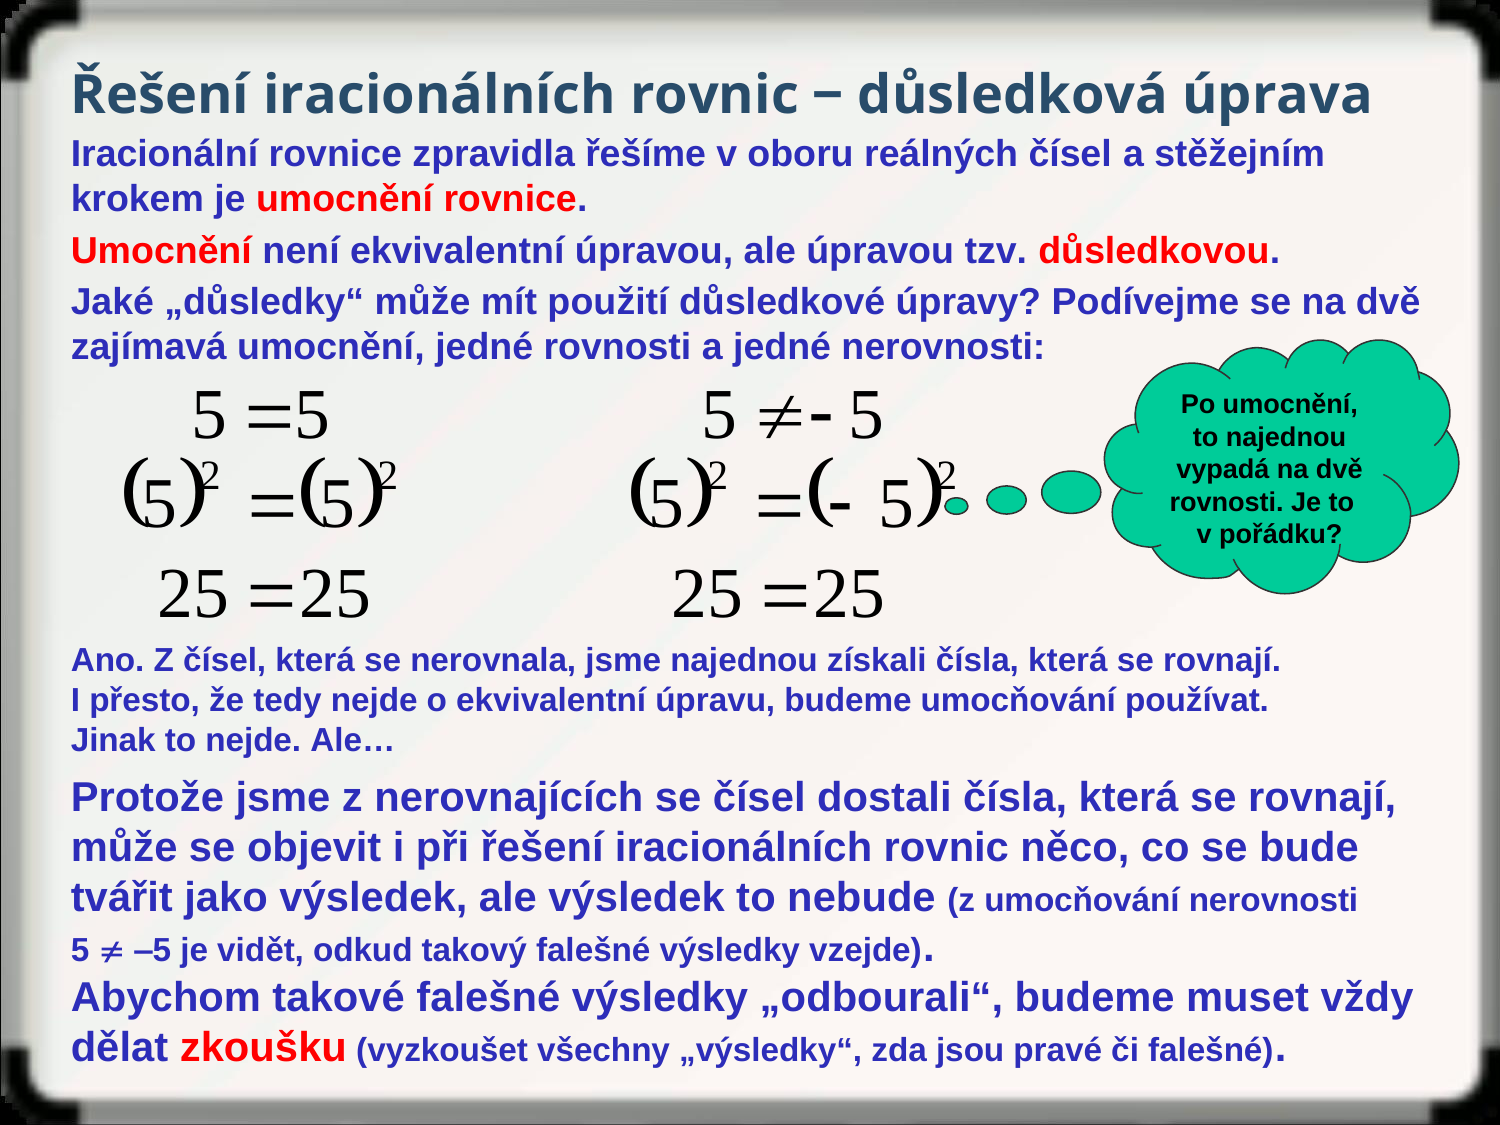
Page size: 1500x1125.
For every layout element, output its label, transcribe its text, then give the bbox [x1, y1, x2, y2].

text_box Ano. Z čísel, která se nerovnala, jsme najednou získali čísla, která se rovnají. I přesto, že tedy nejde o ekvivalentní úpravu, budeme umocňování používat. Jinak to nejde. Ale… [55, 650, 1445, 745]
chart [619, 372, 972, 636]
chart [111, 372, 411, 636]
text_box Po umocnění, to najednou vypadá na dvě rovnosti. Je to v pořádku? [1104, 340, 1459, 594]
text_box Iracionální rovnice zpravidla řešíme v oboru reálných čísel a stěžejním krokem je umocnění rovnice. [55, 126, 1445, 200]
text_box Jaké „důsledky“ může mít použití důsledkové úpravy? Podívejme se na dvě zajímavá umocnění, jedné rovnosti a jedné nerovnosti: [55, 274, 1445, 369]
text_box Umocnění není ekvivalentní úpravou, ale úpravou tzv. důsledkovou. [55, 200, 1445, 274]
text_box Řešení iracionálních rovnic ‒ důsledková úprava [55, 53, 1430, 126]
picture [0, 0, 1500, 1125]
text_box Protože jsme z nerovnajících se čísel dostali čísla, která se rovnají, může se objevit i při řešení iracionálních rovnic něco, co se bude tvářit jako výsledek, ale výsledek to nebude (z umocňování nerovnosti 5  ‒5 je vidět, odkud takový falešné výsledky vzejde). Abychom takové falešné výsledky „odbourali“, budeme muset vždy dělat zkoušku (vyzkoušet všechny „výsledky“, zda jsou pravé či falešné). [55, 872, 1445, 968]
text_box Po umocnění, to najednou vypadá na dvě rovnosti. Je to v pořádku? [1041, 471, 1101, 514]
